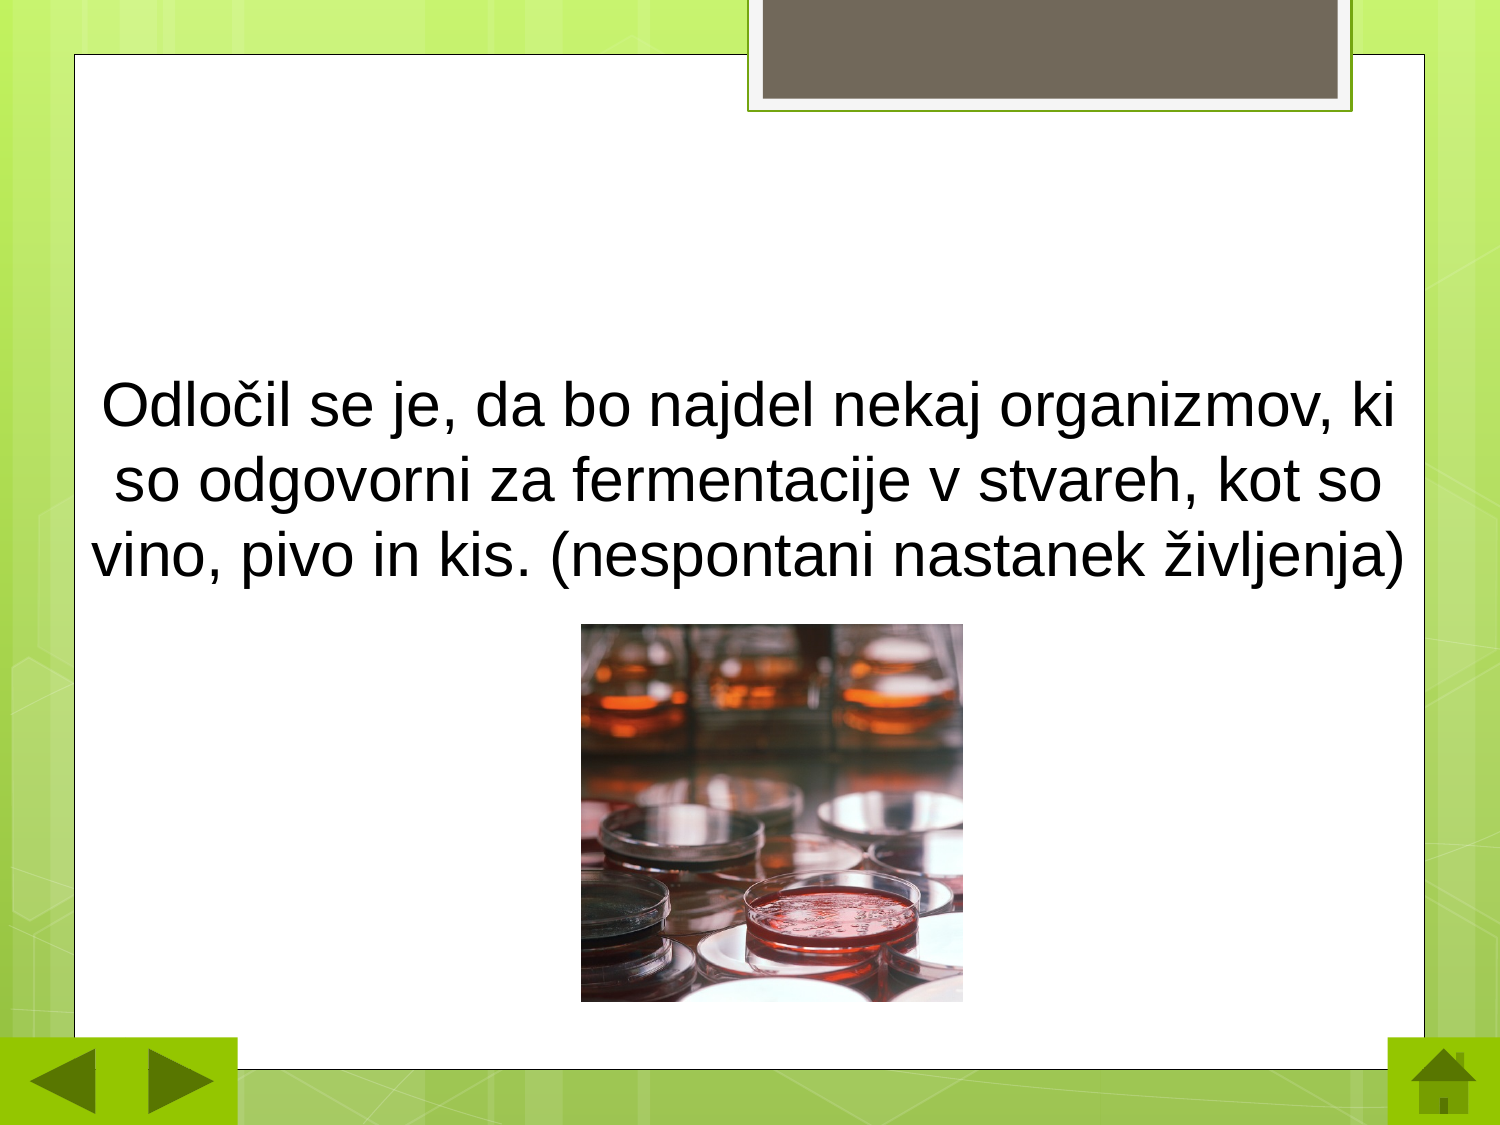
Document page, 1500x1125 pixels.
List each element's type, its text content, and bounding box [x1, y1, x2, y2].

picture [581, 624, 963, 1002]
text_box [1387, 1037, 1500, 1125]
text_box [0, 1037, 238, 1125]
text_box Odločil se je, da bo najdel nekaj organizmov, ki so odgovorni za fermentacije v stvareh, kot so vino, pivo in kis. (nespontani nastanek življenja) [74, 281, 1425, 597]
